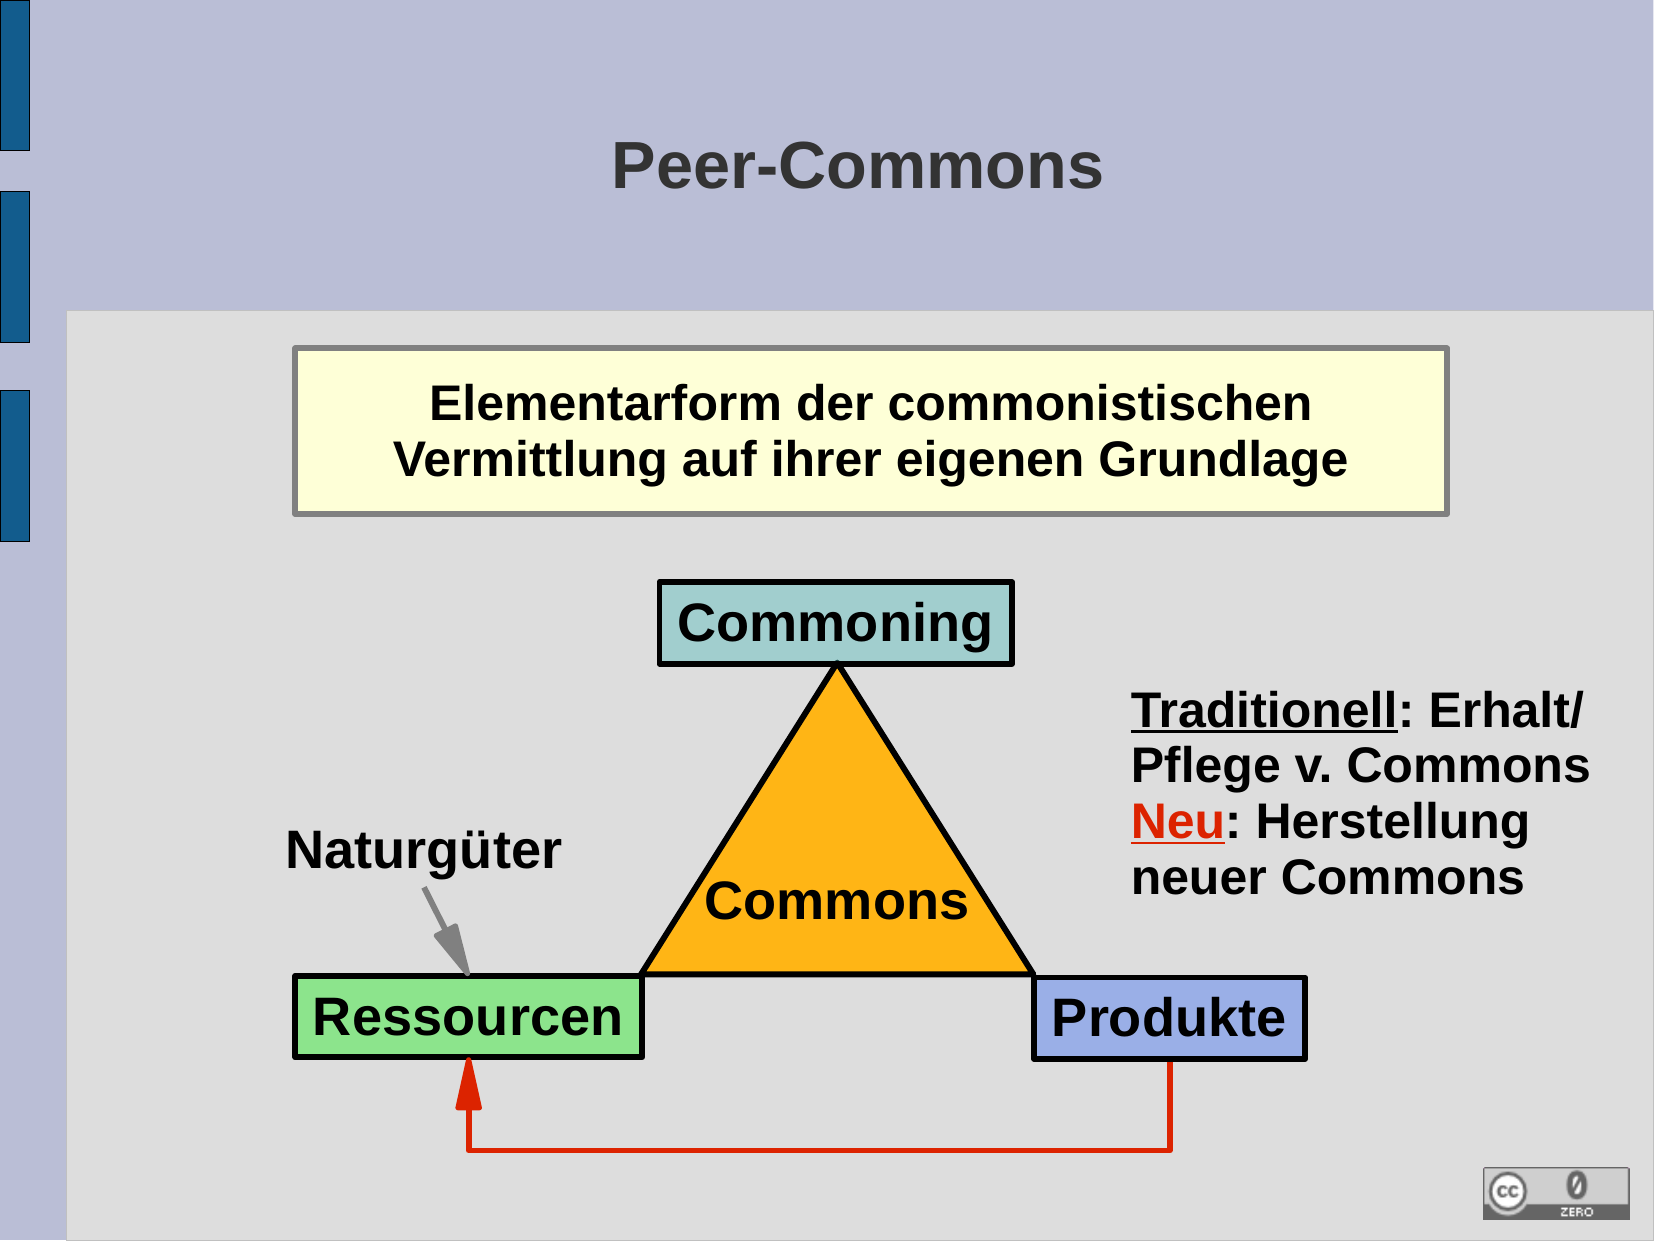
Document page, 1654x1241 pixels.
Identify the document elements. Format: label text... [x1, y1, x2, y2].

text_box Commons [640, 667, 1034, 975]
text_box Elementarform der commonistischen Vermittlung auf ihrer eigenen Grundlage [295, 348, 1447, 514]
text_box Ressourcen [295, 975, 643, 1058]
title Peer-Commons [121, 61, 1595, 269]
text_box Commoning [659, 582, 1013, 664]
text_box Naturgüter [270, 811, 578, 888]
picture [1483, 1167, 1630, 1220]
text_box Produkte [1034, 977, 1306, 1059]
text_box Traditionell: Erhalt/ Pflege v. Commons Neu: Herstellung neuer Commons [1116, 674, 1606, 915]
